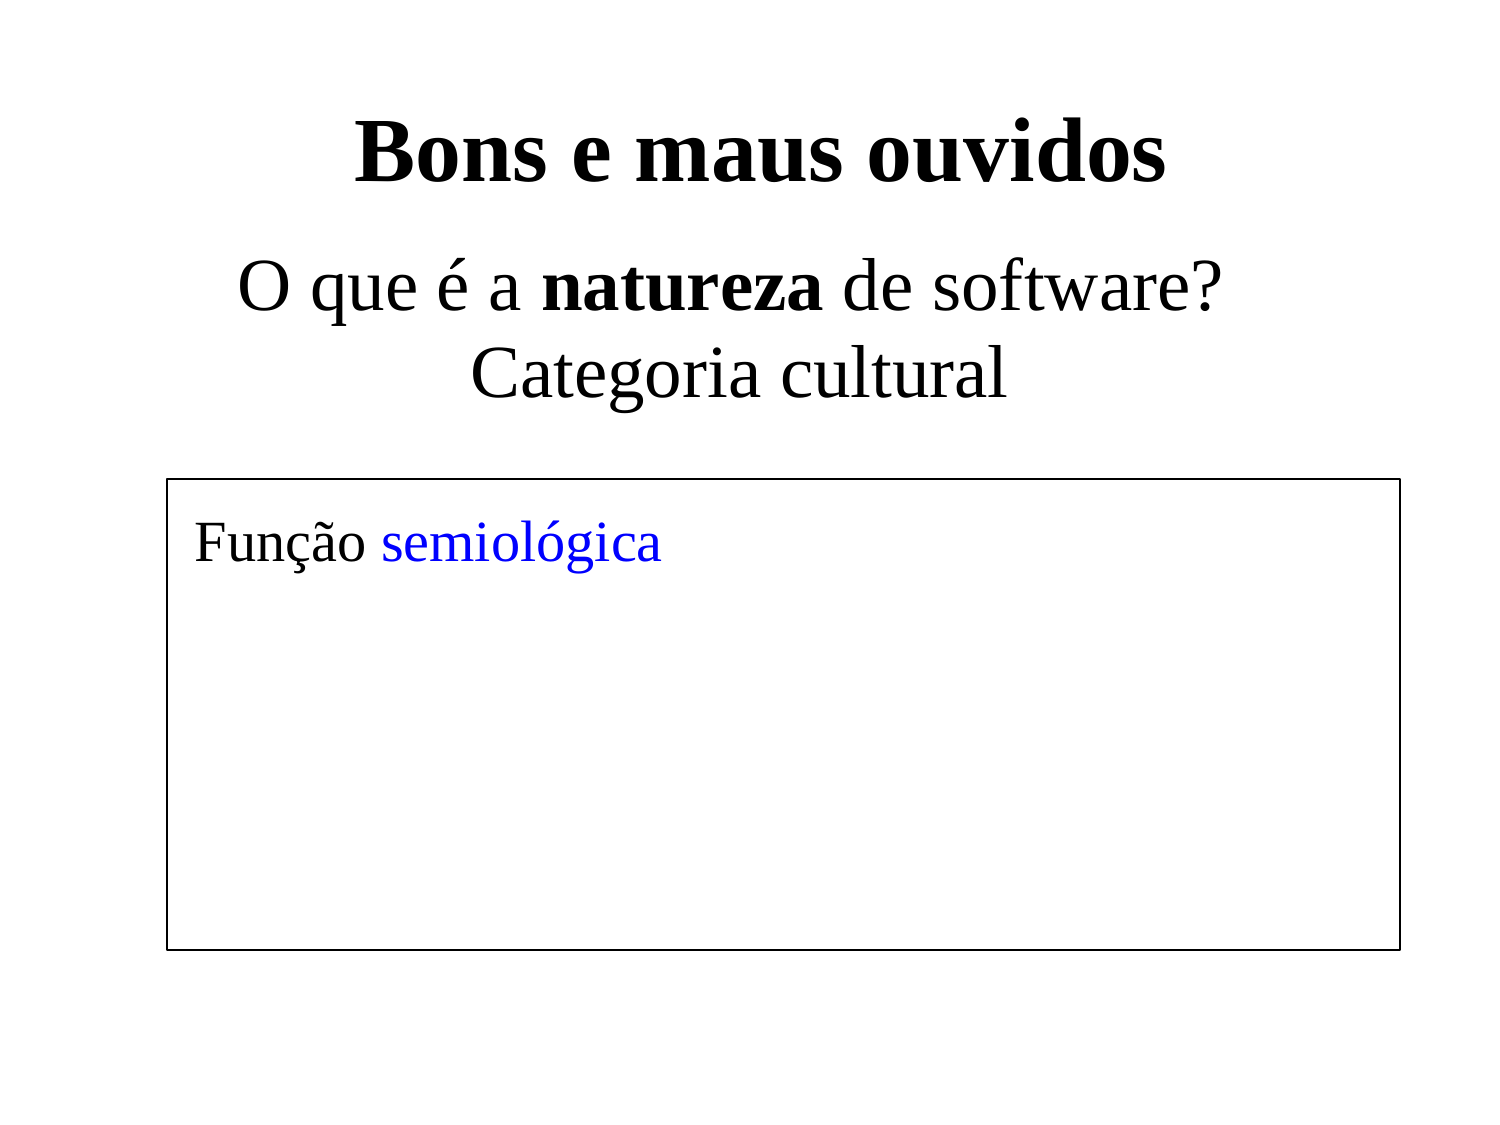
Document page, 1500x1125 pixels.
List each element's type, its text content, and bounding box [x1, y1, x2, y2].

text_box Função semiológica De cunho relacional entre função técnica e práticas sociais Derivada da semântica do código fonte [167, 478, 1401, 951]
text_box O que é a natureza de software? Categoria cultural [43, 238, 1436, 415]
title Bons e maus ouvidos [68, 78, 1456, 218]
